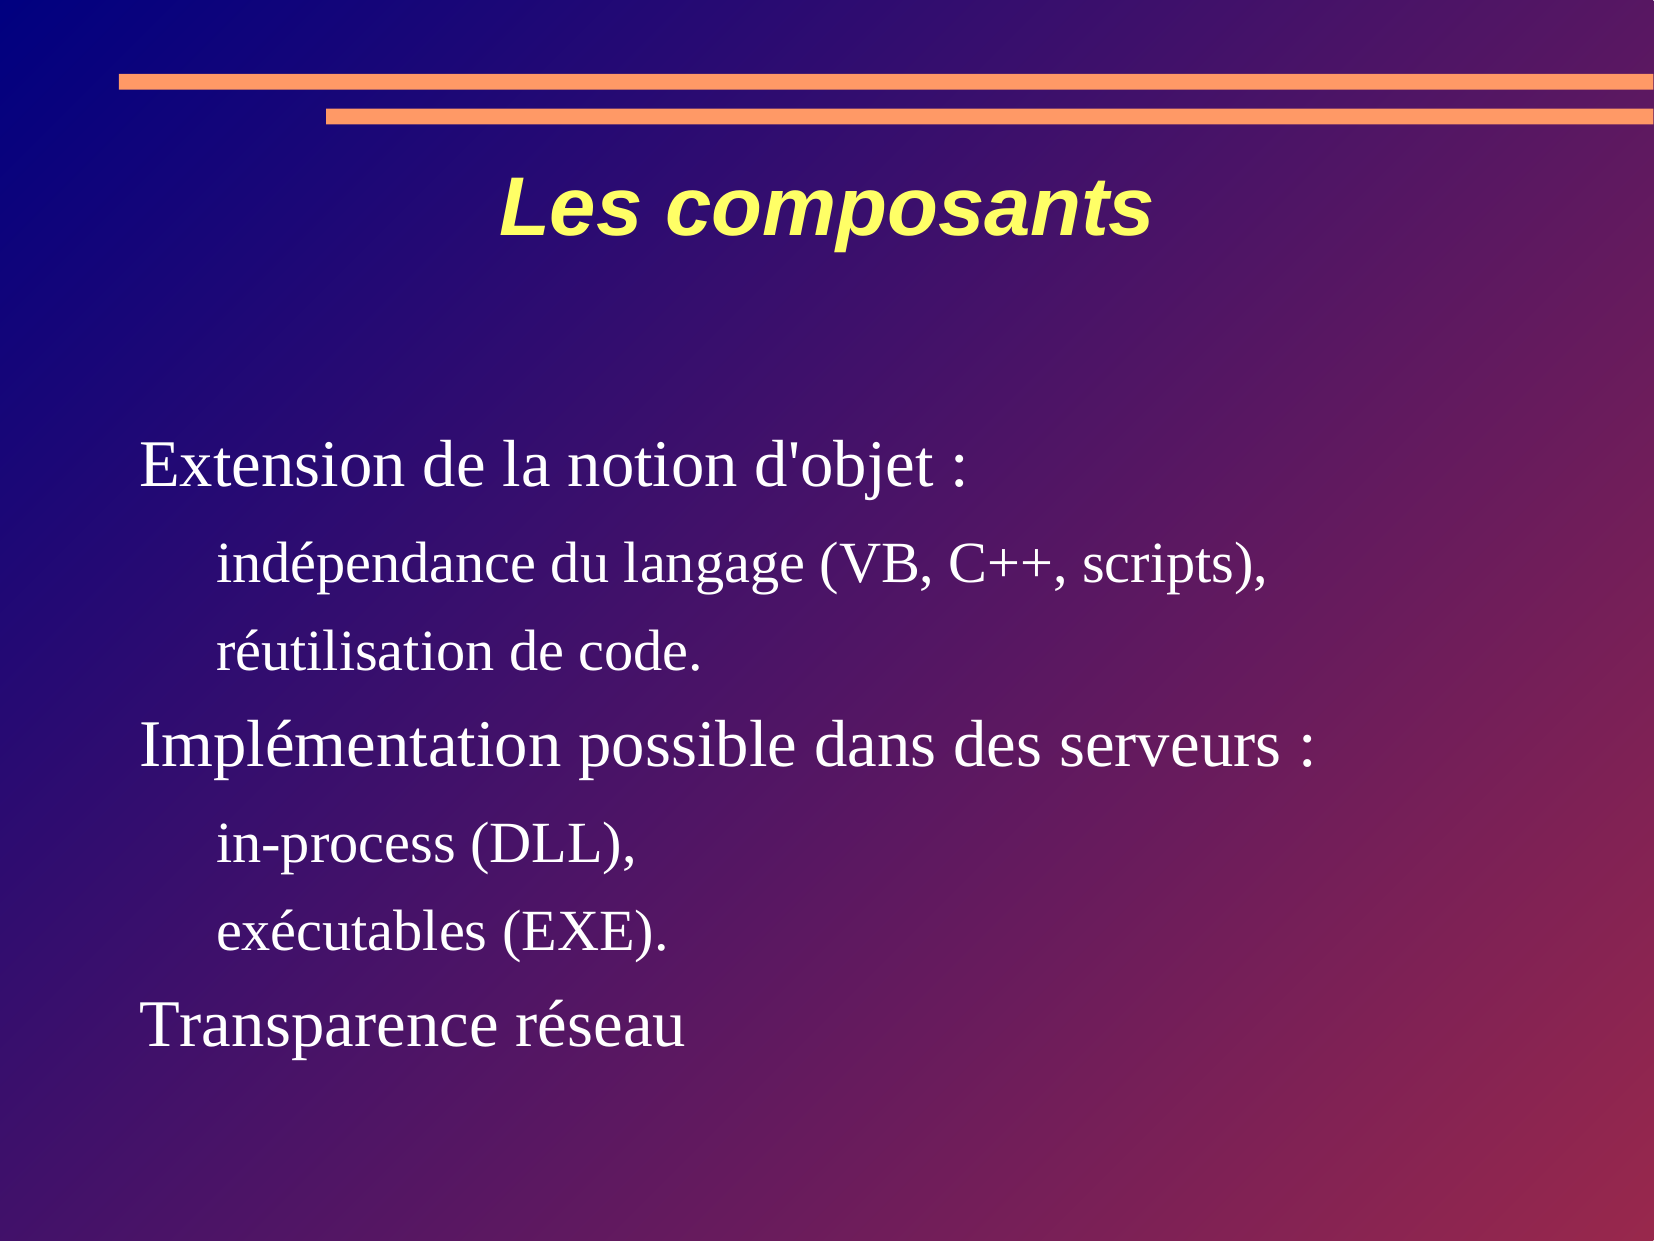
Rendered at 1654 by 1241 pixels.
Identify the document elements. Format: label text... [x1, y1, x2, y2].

list Extension de la notion d'objet : indépendance du langage (VB, C++, scripts), réutilisation de code. Implémentation possible dans des serveurs : in-process (DLL), exécutables (EXE). Transparence réseau [121, 426, 1534, 1110]
title Les composants [121, 102, 1534, 311]
